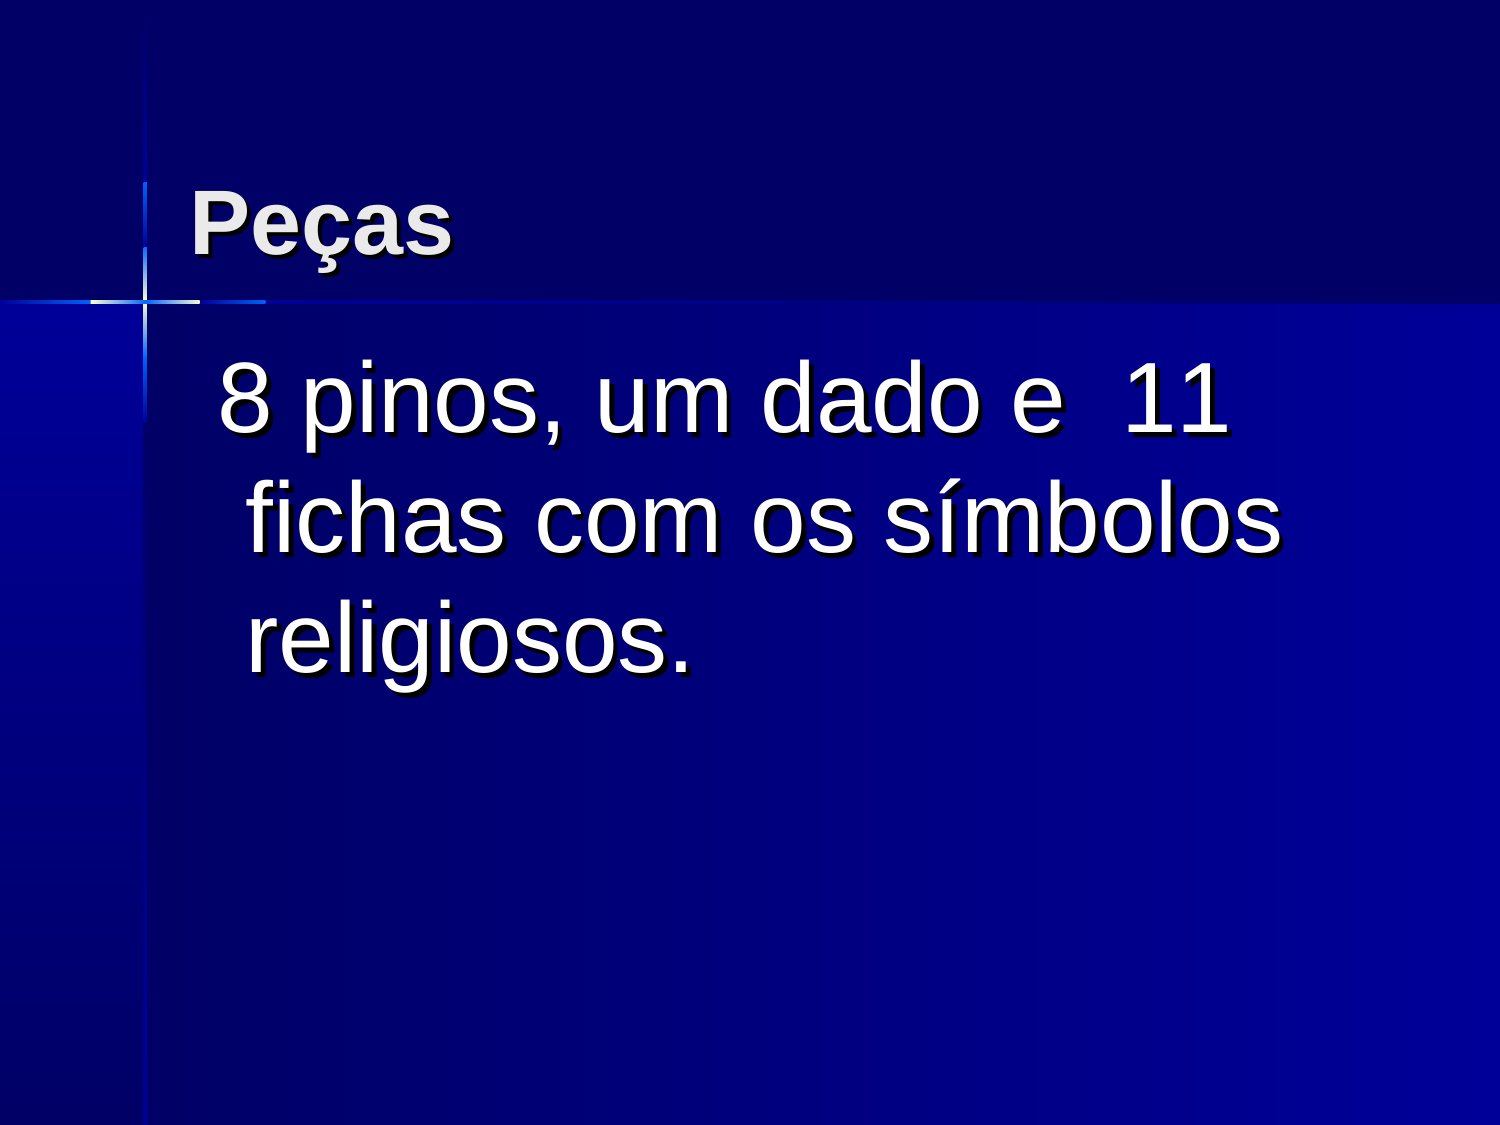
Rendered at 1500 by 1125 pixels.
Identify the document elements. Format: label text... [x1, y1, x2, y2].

title Peças [174, 49, 1413, 285]
list 8 pinos, um dado e 11 fichas com os símbolos religiosos. [174, 324, 1413, 1000]
